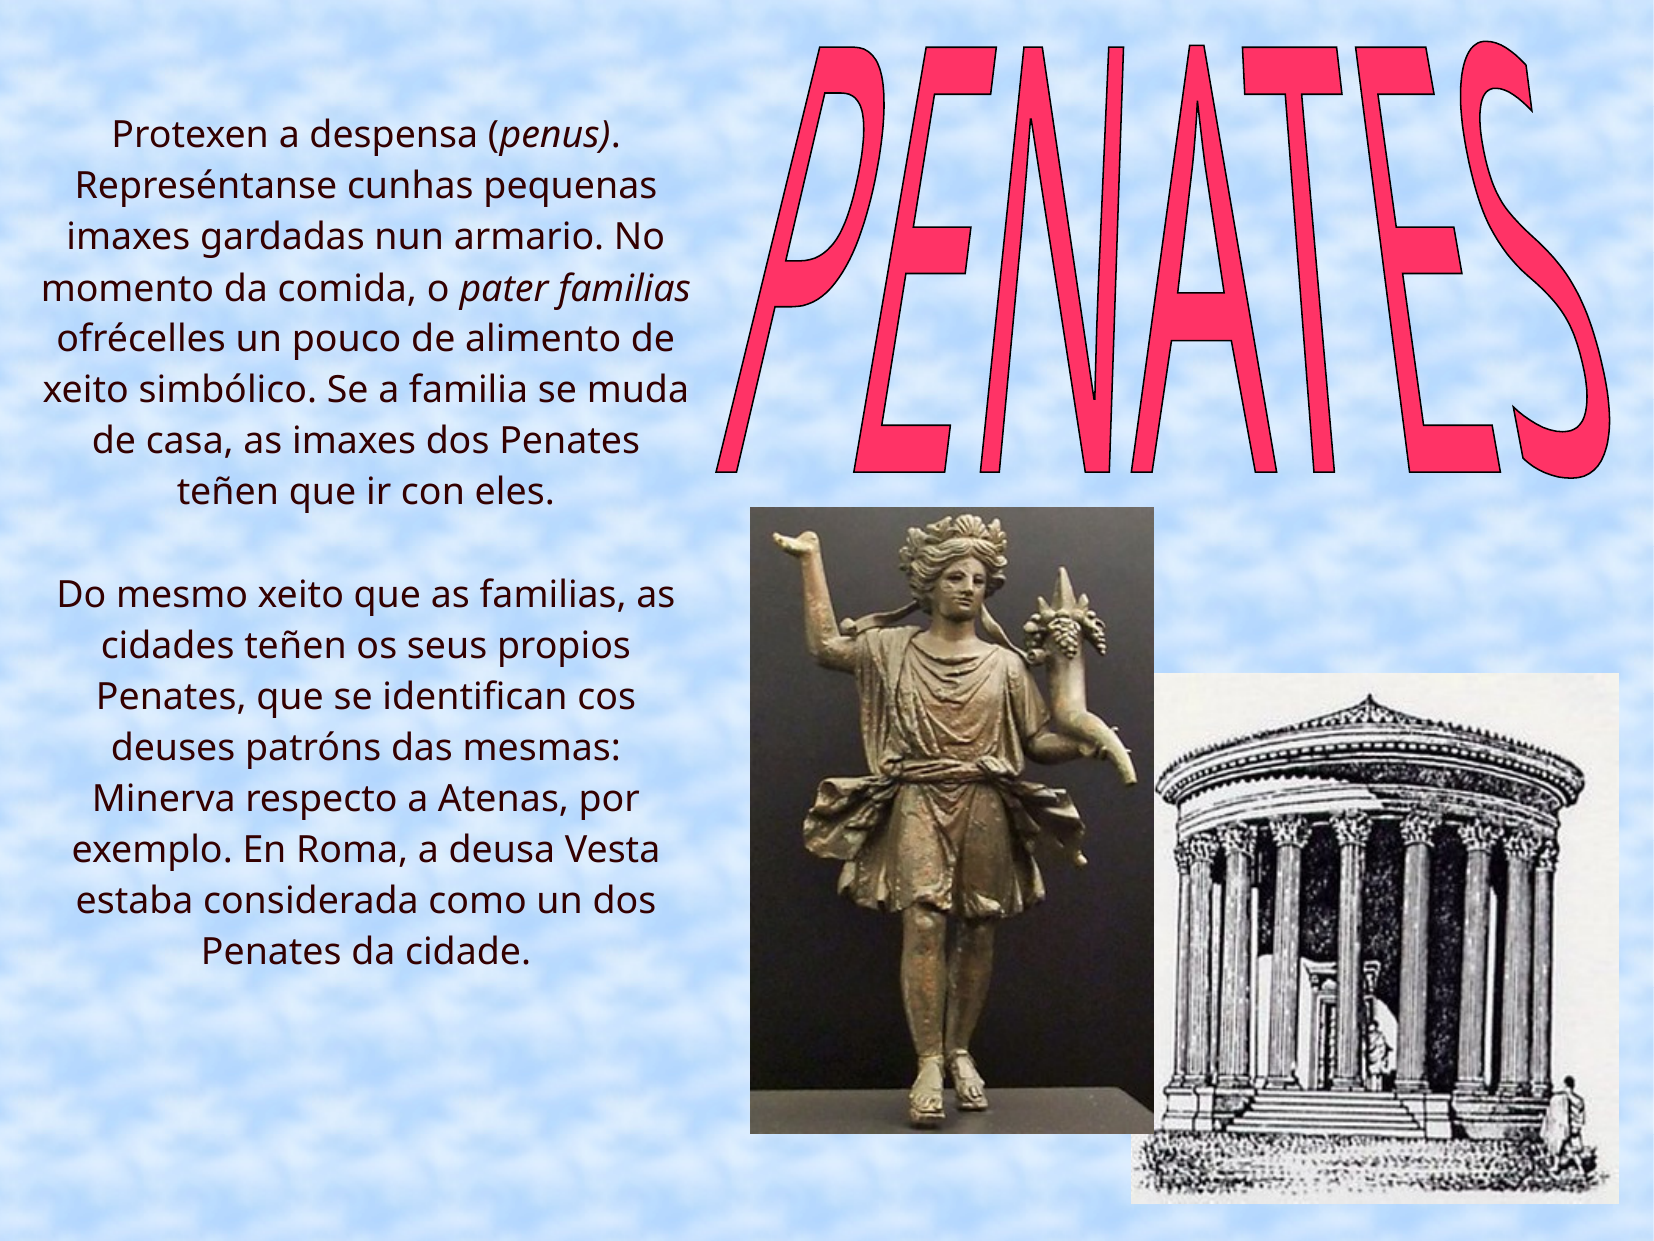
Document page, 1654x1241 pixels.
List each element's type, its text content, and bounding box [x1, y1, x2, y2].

text_box PENATES [1355, 47, 1501, 473]
text_box PENATES [1242, 47, 1342, 473]
text_box PENATES [1131, 45, 1277, 473]
text_box Protexen a despensa (penus). Represéntanse cunhas pequenas imaxes gardadas nun armario. No momento da comida, o pater familias ofrécelles un pouco de alimento de xeito simbólico. Se a familia se muda de casa, as imaxes dos Penates teñen que ir con eles. Do mesmo xeito que as familias, as cidades teñen os seus propios Penates, que se identifican cos deuses patróns das mesmas: Minerva respecto a Atenas, por exemplo. En Roma, a deusa Vesta estaba considerada como un dos Penates da cidade. [23, 100, 709, 1241]
text_box PENATES [980, 47, 1124, 473]
text_box PENATES [1460, 41, 1610, 479]
text_box PENATES [716, 47, 884, 473]
picture [0, 0, 1654, 1241]
text_box PENATES [853, 47, 997, 473]
